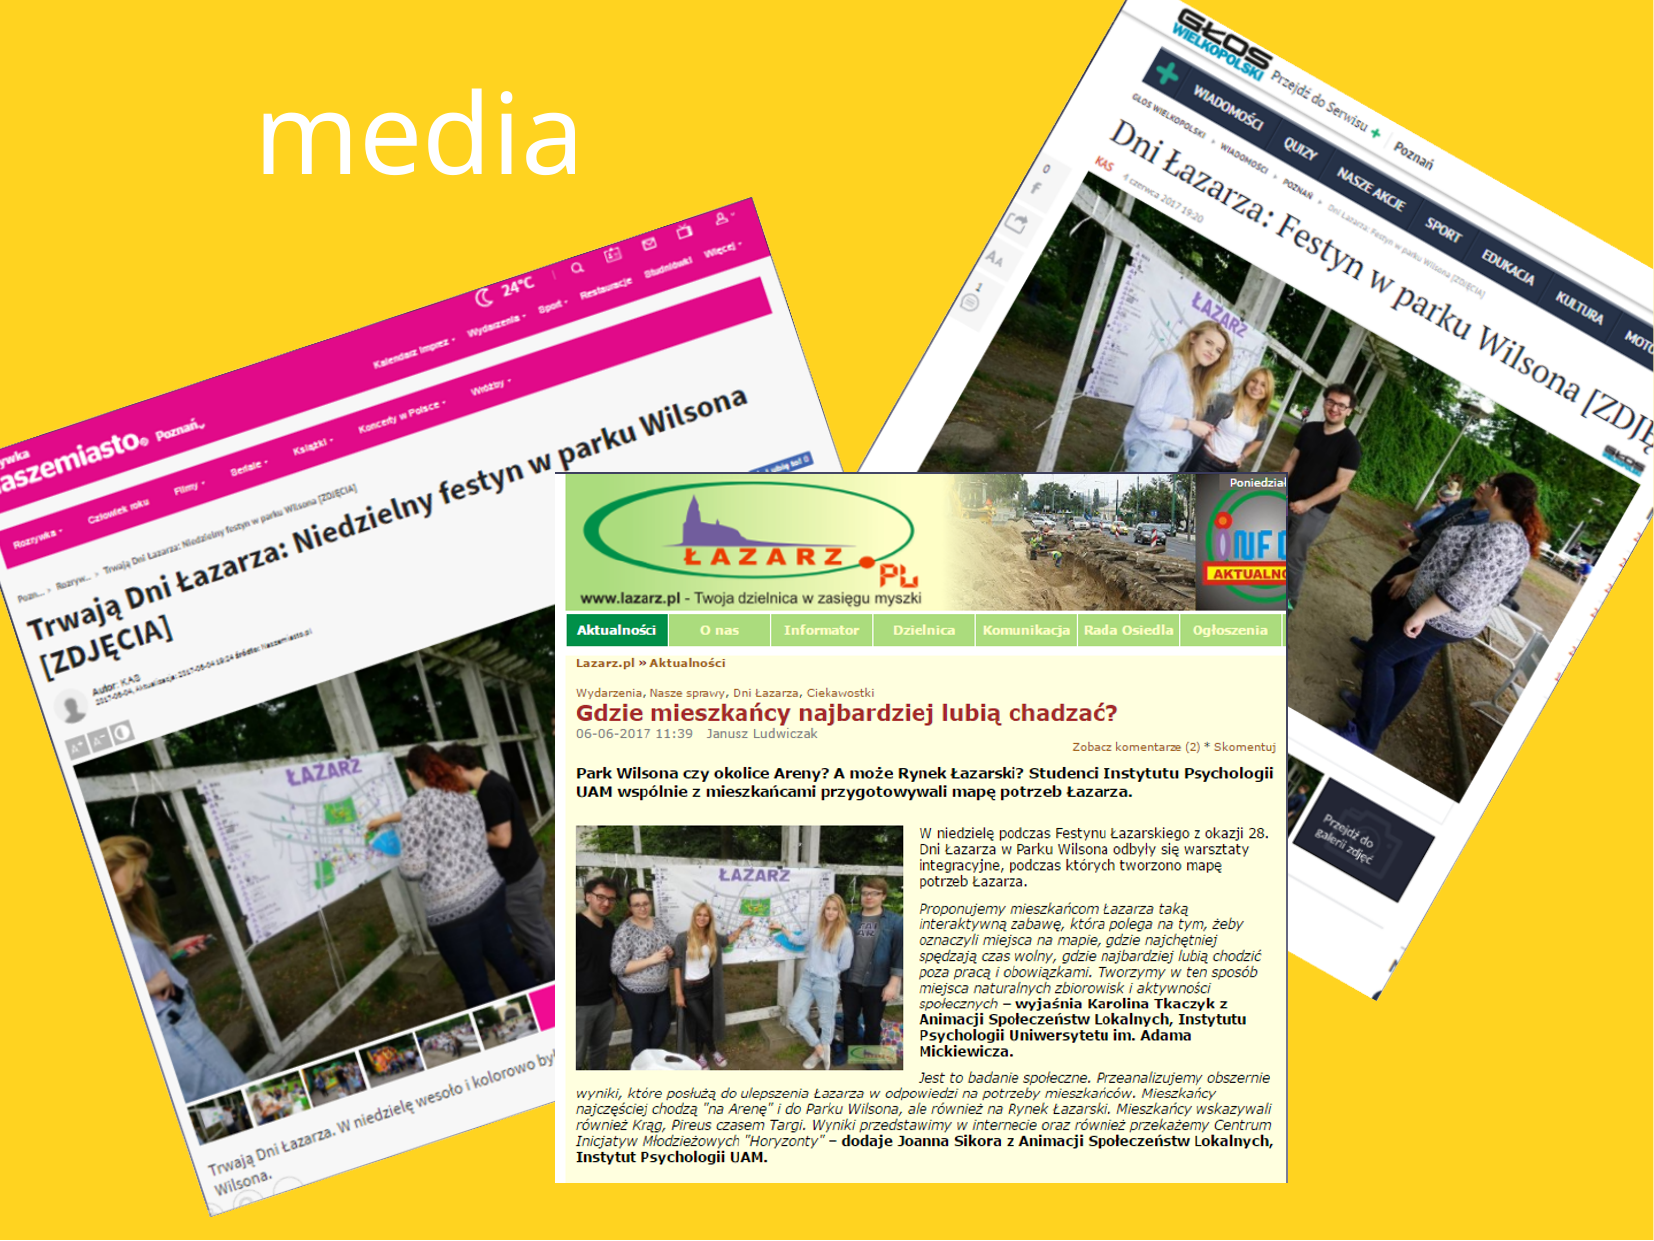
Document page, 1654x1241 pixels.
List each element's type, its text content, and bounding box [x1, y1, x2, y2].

picture [0, 0, 1654, 1217]
text_box media [35, 47, 804, 197]
